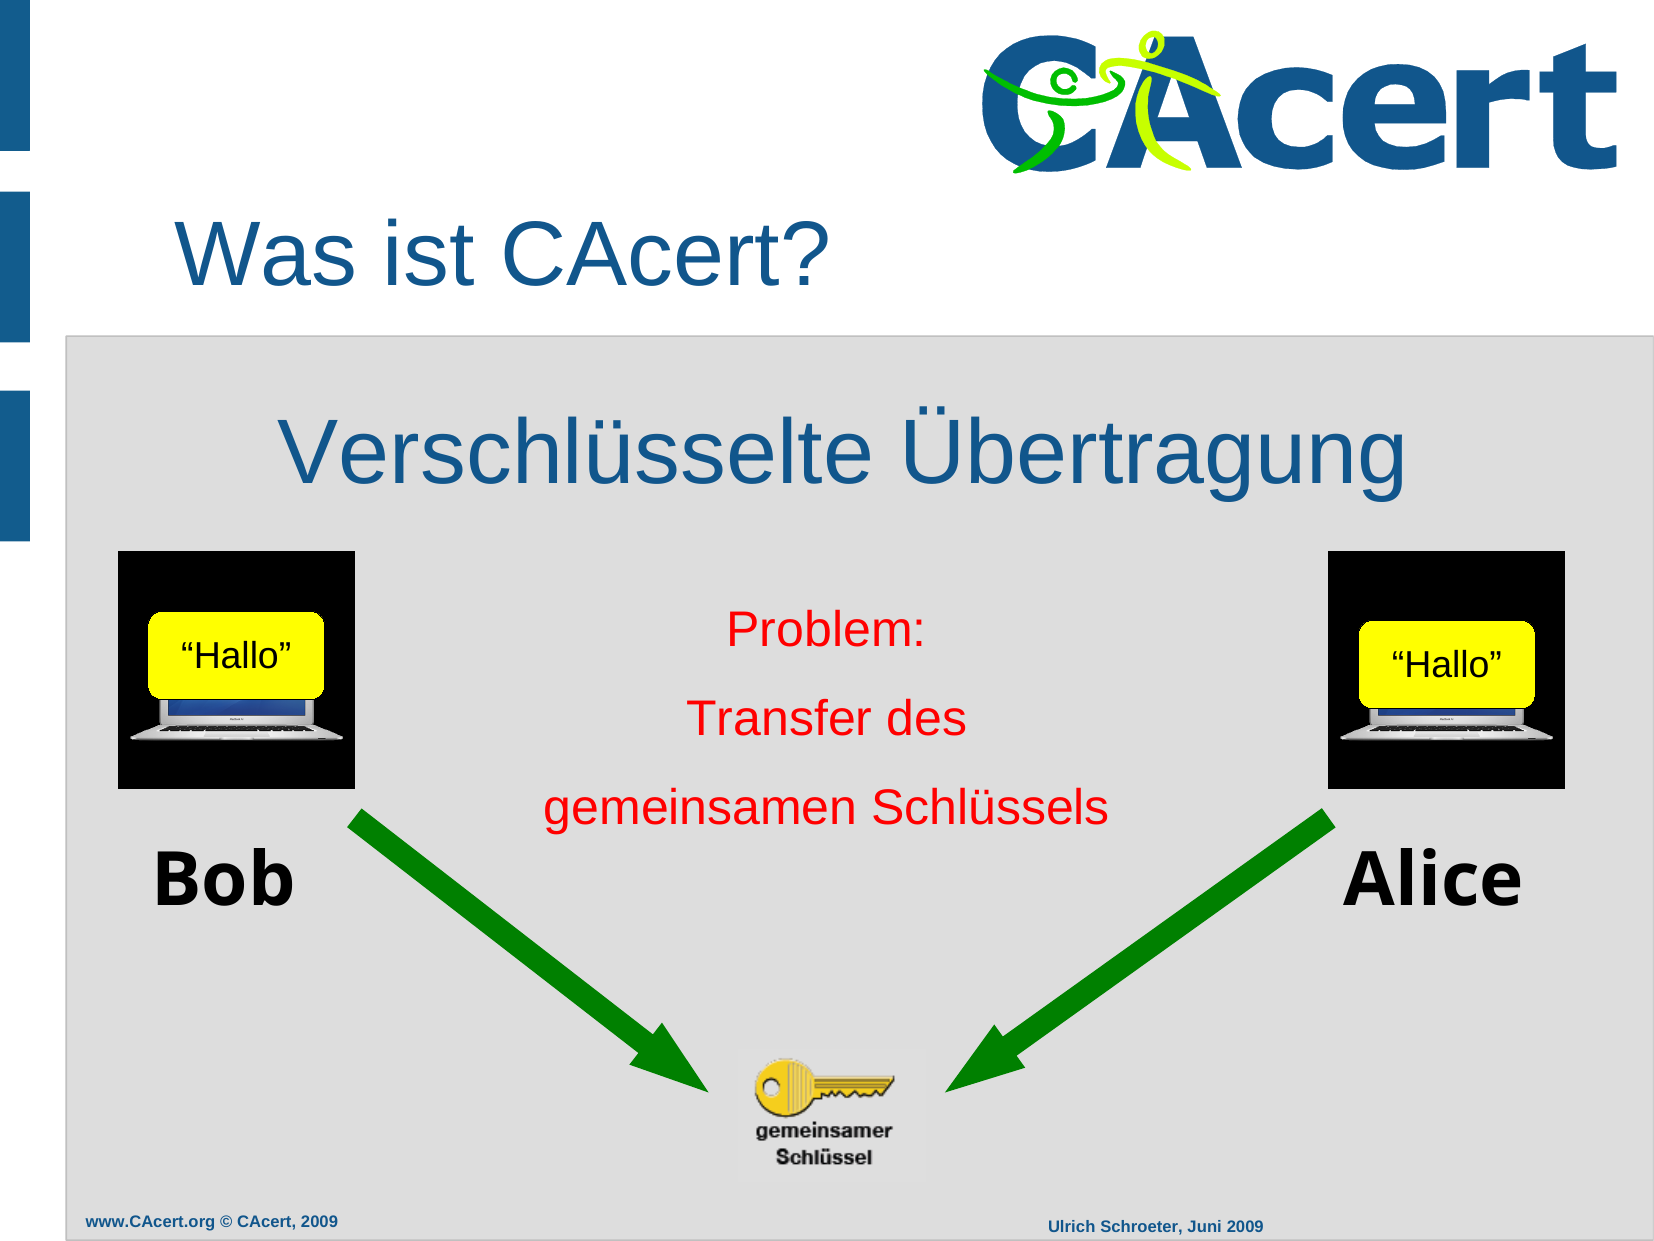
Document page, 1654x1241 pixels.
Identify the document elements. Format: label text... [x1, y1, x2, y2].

text_box Bob [136, 817, 325, 939]
title Verschlüsselte Übertragung [118, 344, 1530, 503]
text_box “Hallo” [1358, 620, 1536, 709]
picture [738, 1049, 926, 1182]
text_box Alice [1328, 817, 1568, 939]
picture [118, 551, 355, 789]
text_box “Hallo” [147, 611, 325, 700]
picture [1328, 551, 1565, 789]
text_box Was ist CAcert? [118, 195, 837, 313]
text_box Problem: Transfer des gemeinsamen Schlüssels [442, 561, 1211, 843]
